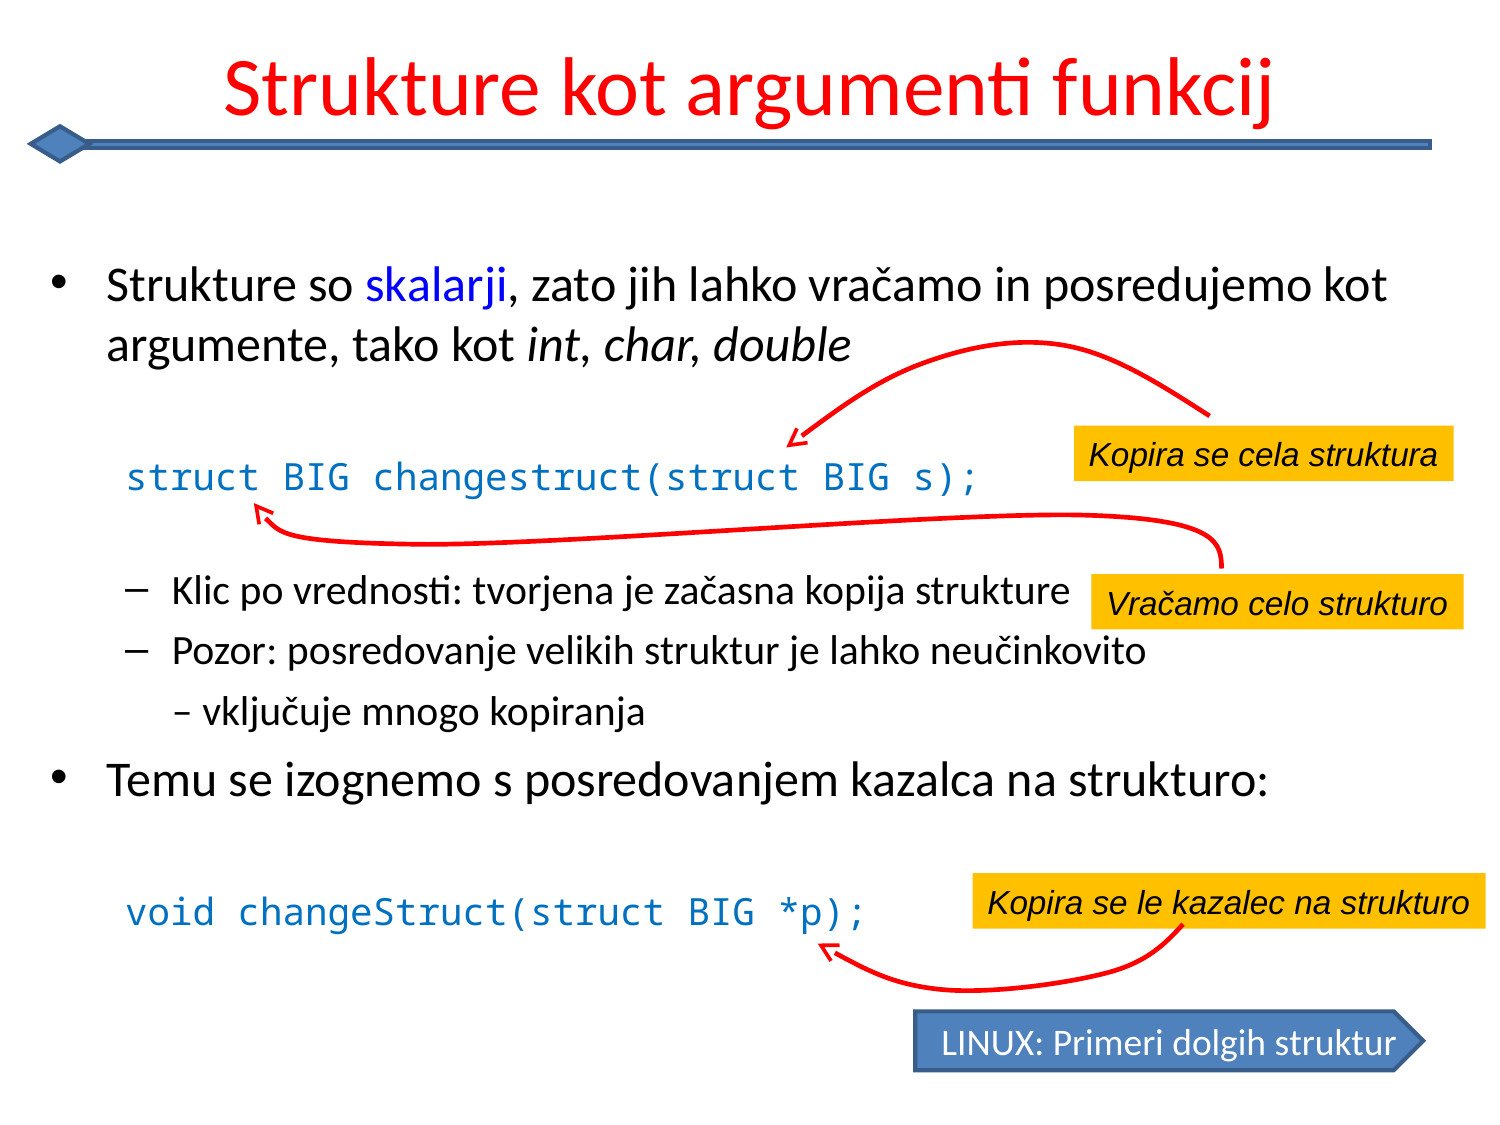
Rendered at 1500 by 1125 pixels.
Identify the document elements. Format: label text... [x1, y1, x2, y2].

text_box Vračamo celo strukturo [1091, 574, 1464, 630]
text_box Kopira se cela struktura [1074, 425, 1454, 482]
text_box Kopira se le kazalec na strukturo [972, 873, 1486, 929]
title Strukture kot argumenti funkcij [75, 23, 1426, 141]
text_box LINUX: Primeri dolgih struktur [915, 1011, 1424, 1071]
list Strukture so skalarji, zato jih lahko vračamo in posredujemo kot argumente, tako kot int, char, double struct BIG changestruct(struct BIG s); Klic po vrednosti: tvorjena je začasna kopija strukture Pozor: posredovanje velikih struktur je lahko neučinkovito – vključuje mnogo kopiranja Temu se izognemo s posredovanjem kazalca na strukturo: void changeStruct(struct BIG *p); [35, 243, 1465, 995]
